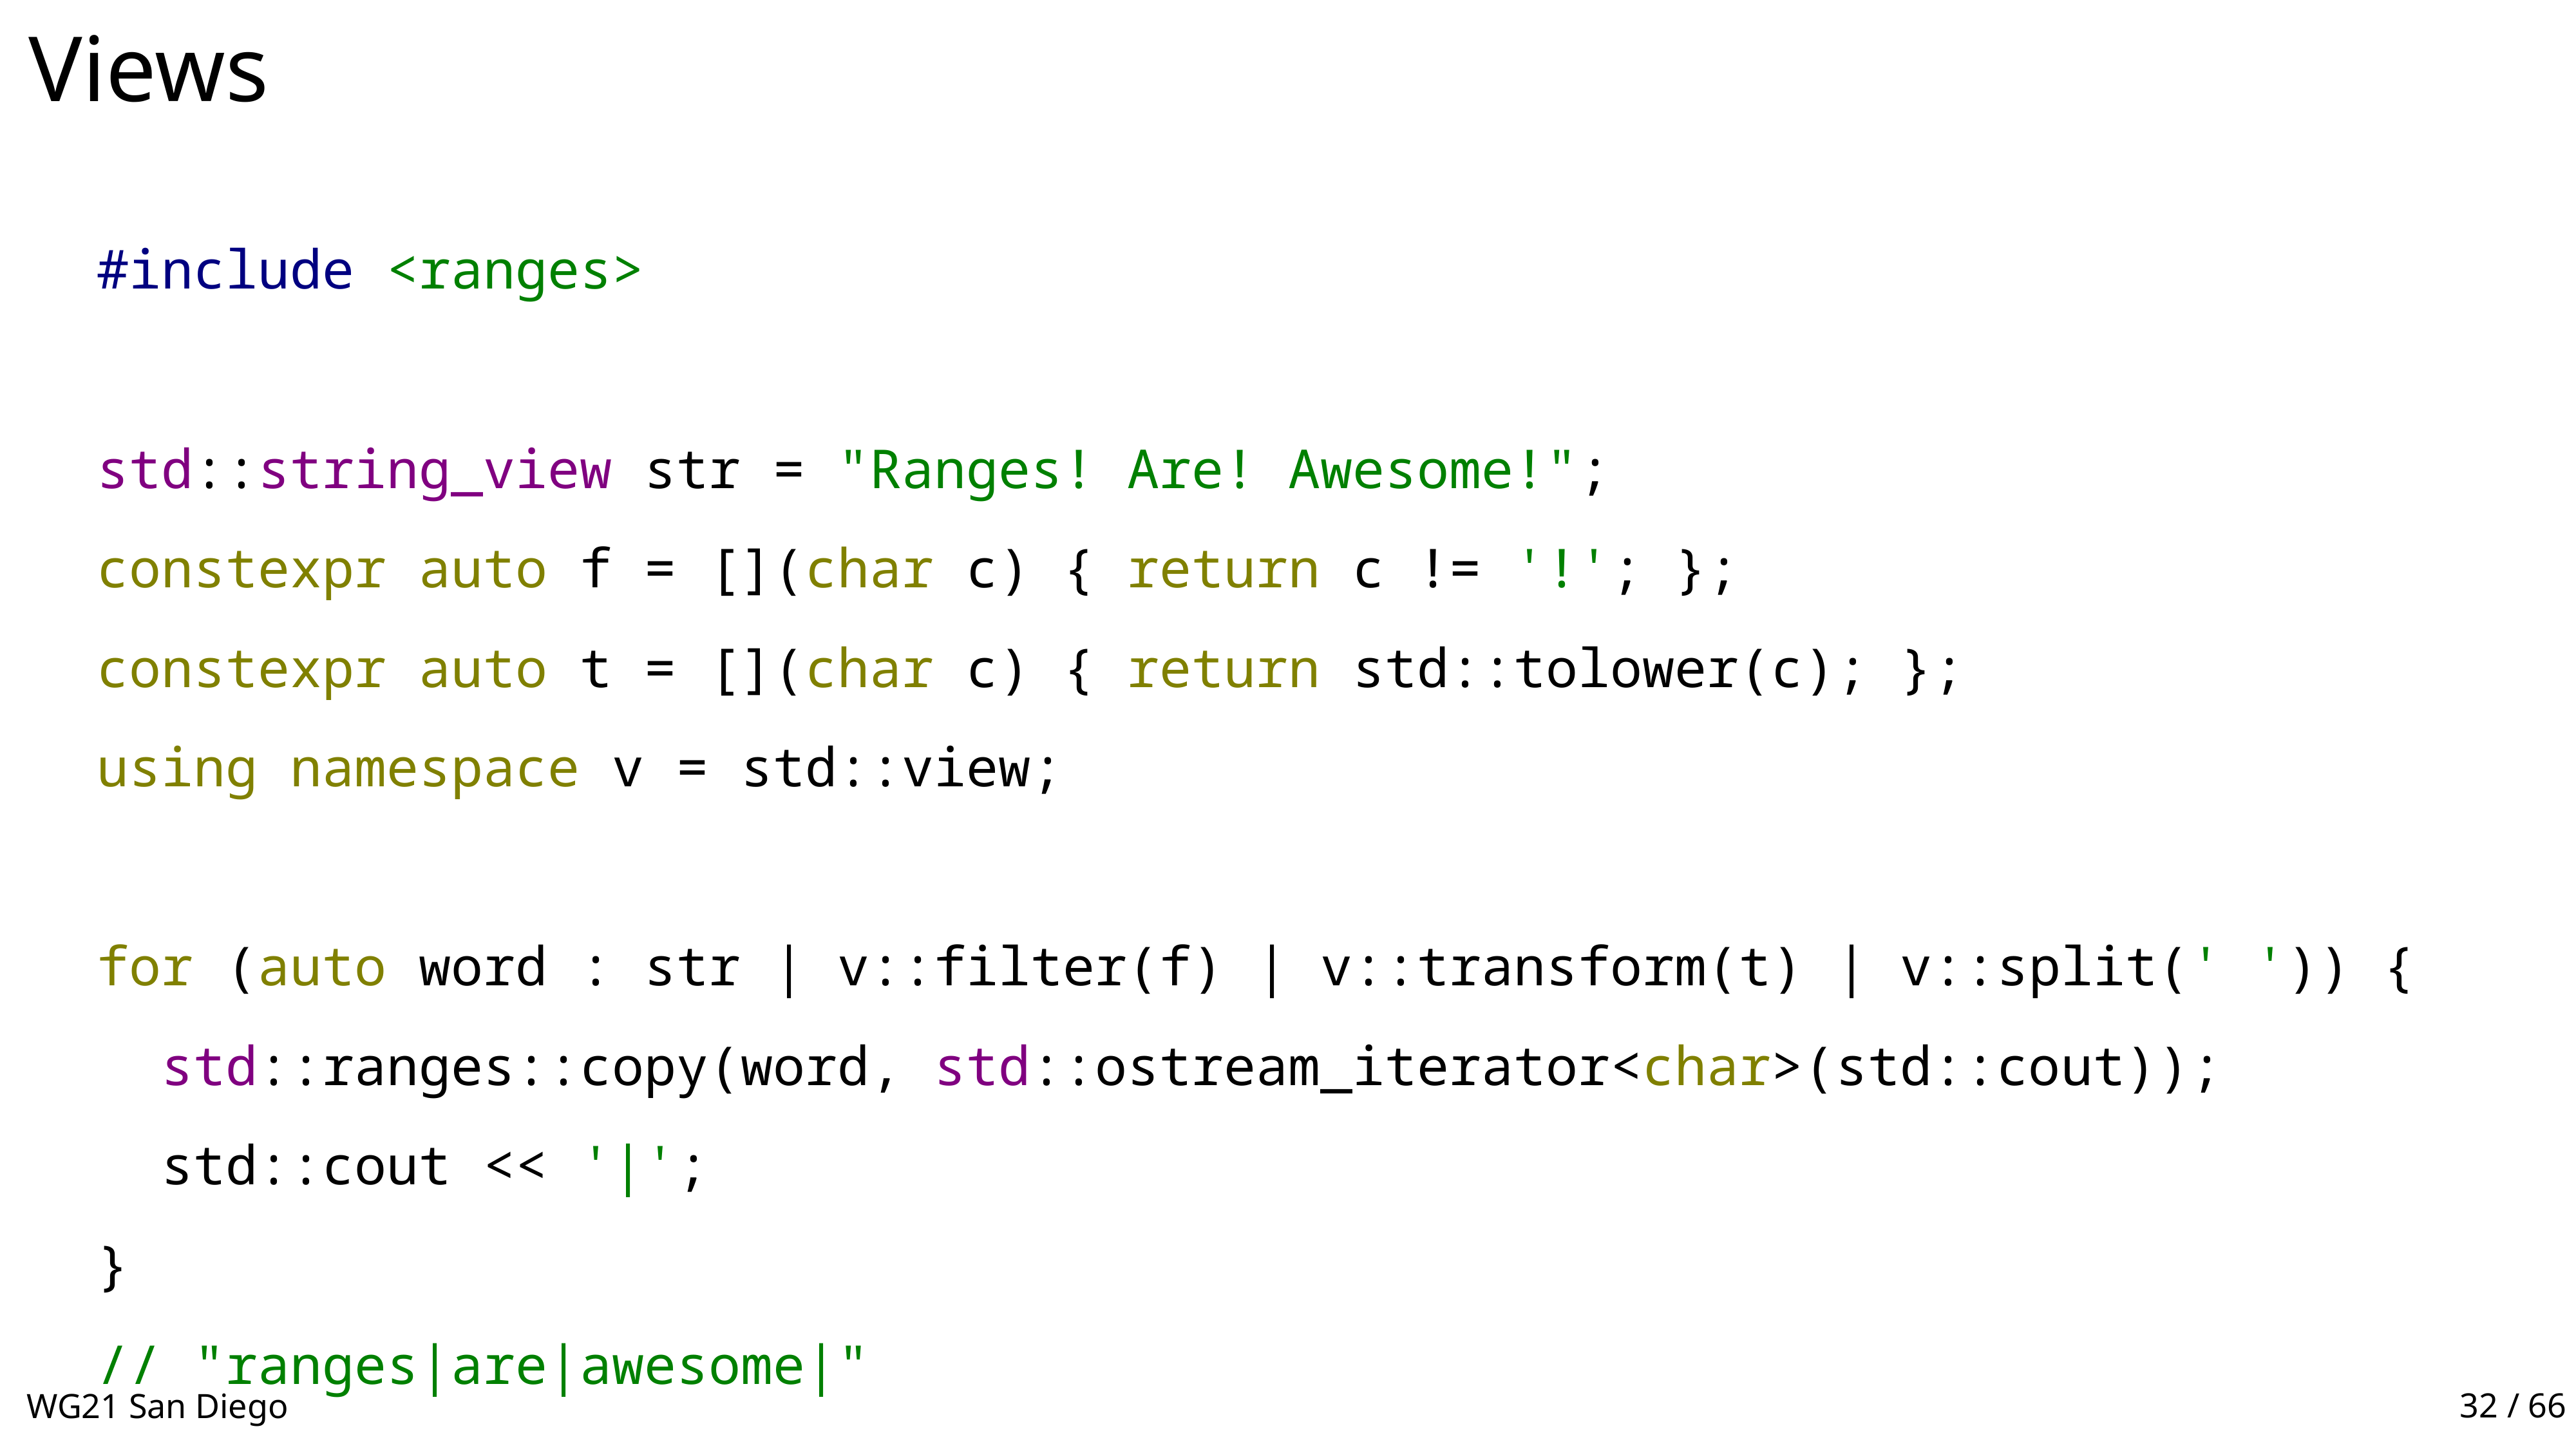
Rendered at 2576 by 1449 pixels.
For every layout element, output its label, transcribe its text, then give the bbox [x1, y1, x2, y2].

list #include <ranges> std::string_view str = "Ranges! Are! Awesome!"; constexpr auto f = [](char c) { return c != '!'; }; constexpr auto t = [](char c) { return std::tolower(c); }; using namespace v = std::view; for (auto word : str | v::filter(f) | v::transform(t) | v::split(' ')) { std::ranges::copy(word, std::ostream_iterator<char>(std::cout)); std::cout << '|'; } // "ranges|are|awesome|" [87, 214, 2551, 1382]
list <number> / 66 [1479, 1376, 2576, 1431]
title Views [19, 19, 2551, 155]
list WG21 San Diego [17, 1376, 1114, 1431]
